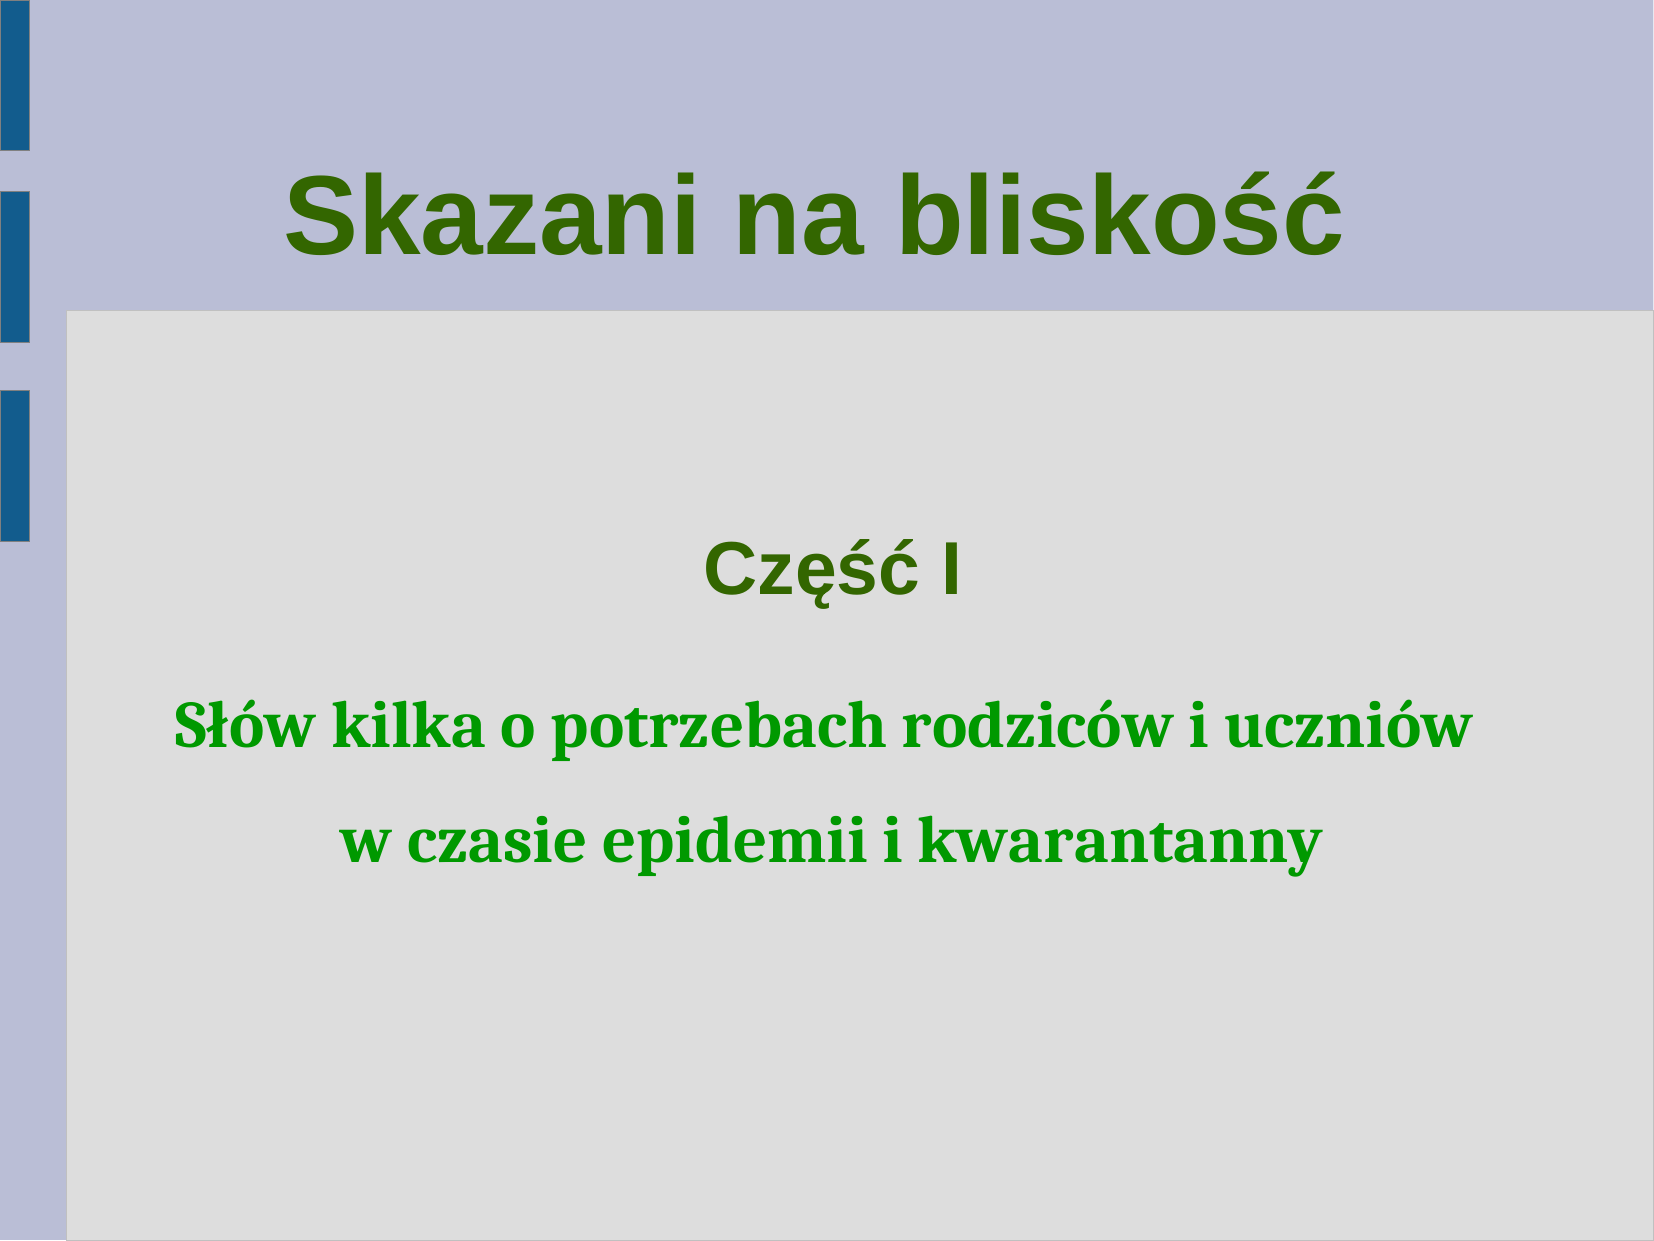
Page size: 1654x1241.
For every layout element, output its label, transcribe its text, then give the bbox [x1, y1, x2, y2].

list Część I Słów kilka o potrzebach rodziców i uczniów w czasie epidemii i kwarantanny [88, 303, 1577, 1123]
title Skazani na bliskość [82, 0, 1571, 418]
